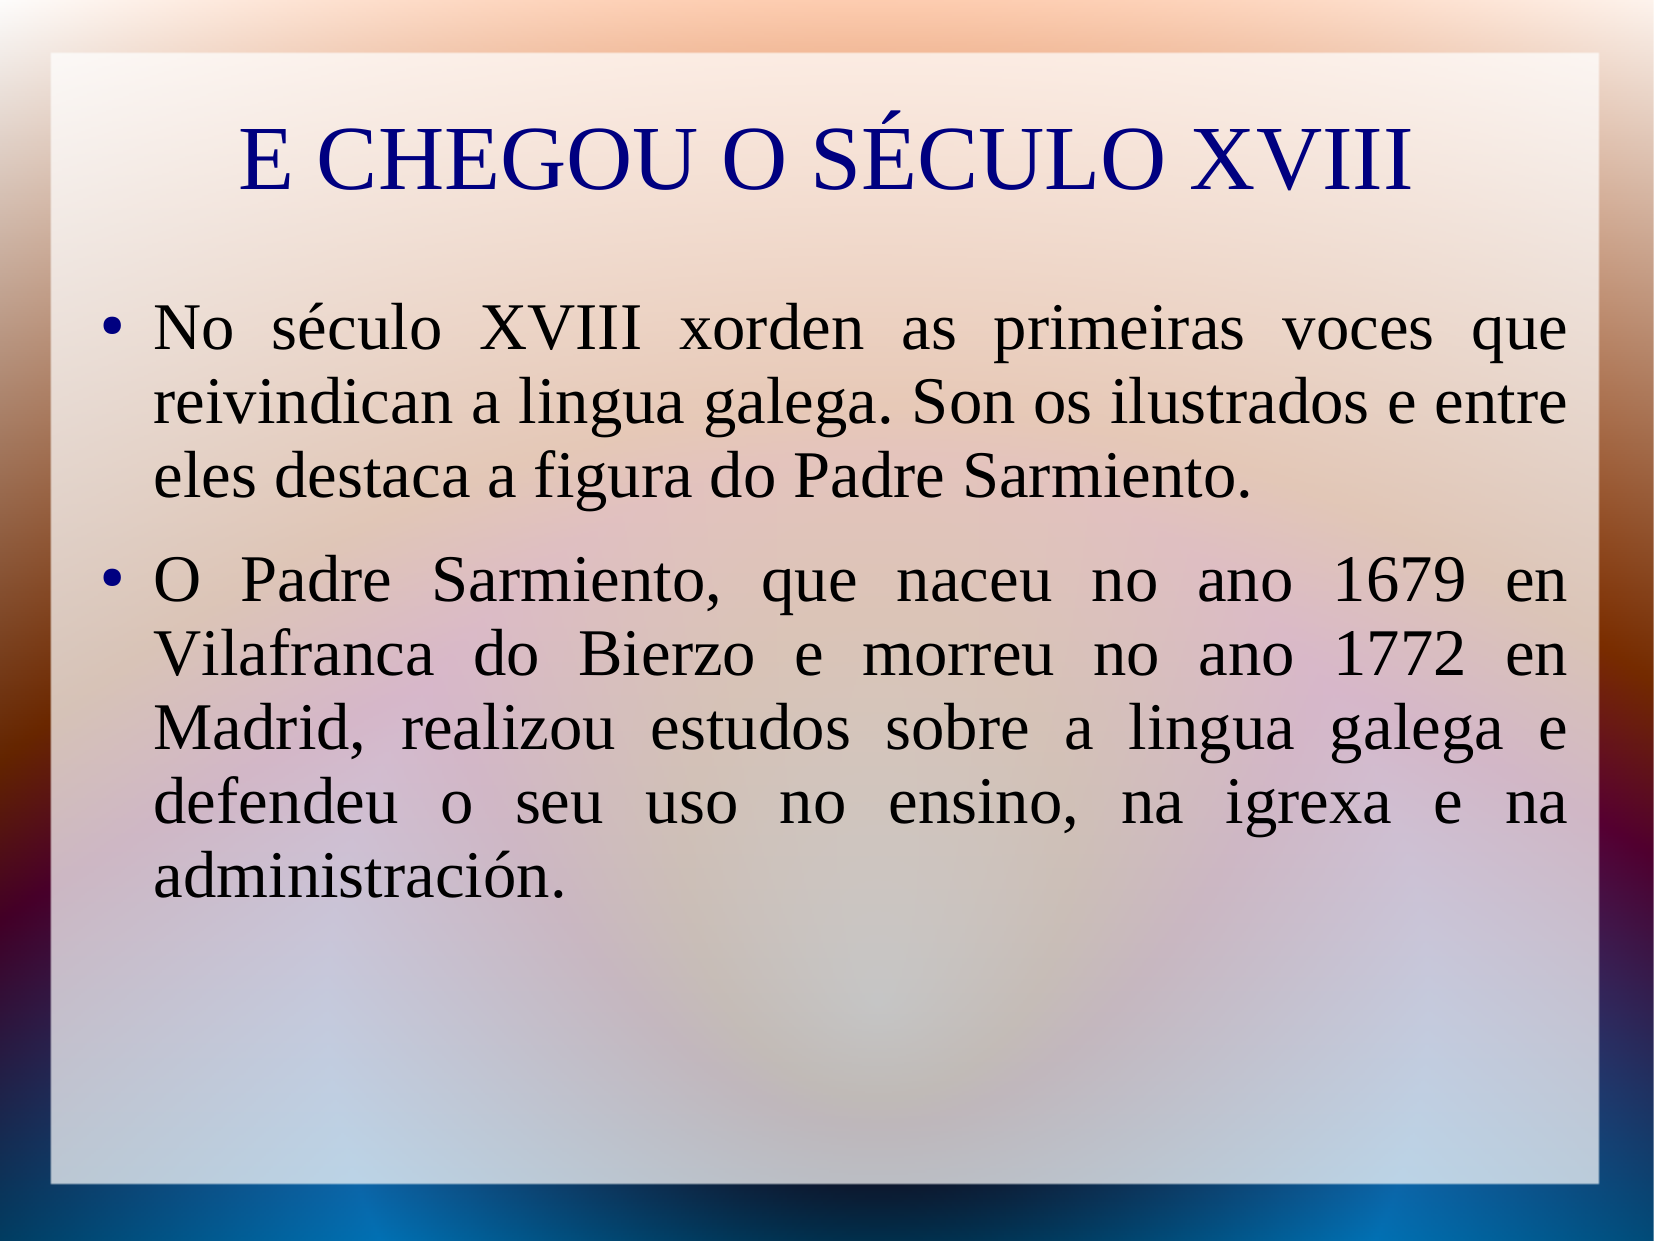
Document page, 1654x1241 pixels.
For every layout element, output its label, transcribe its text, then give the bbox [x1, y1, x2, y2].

picture [0, 0, 1654, 1241]
list No século XVIII xorden as primeiras voces que reivindican a lingua galega. Son os ilustrados e entre eles destaca a figura do Padre Sarmiento. O Padre Sarmiento, que naceu no ano 1679 en Vilafranca do Bierzo e morreu no ano 1772 en Madrid, realizou estudos sobre a lingua galega e defendeu o seu uso no ensino, na igrexa e na administración. [82, 290, 1571, 1010]
title E CHEGOU O SÉCULO XVIII [82, 55, 1571, 263]
